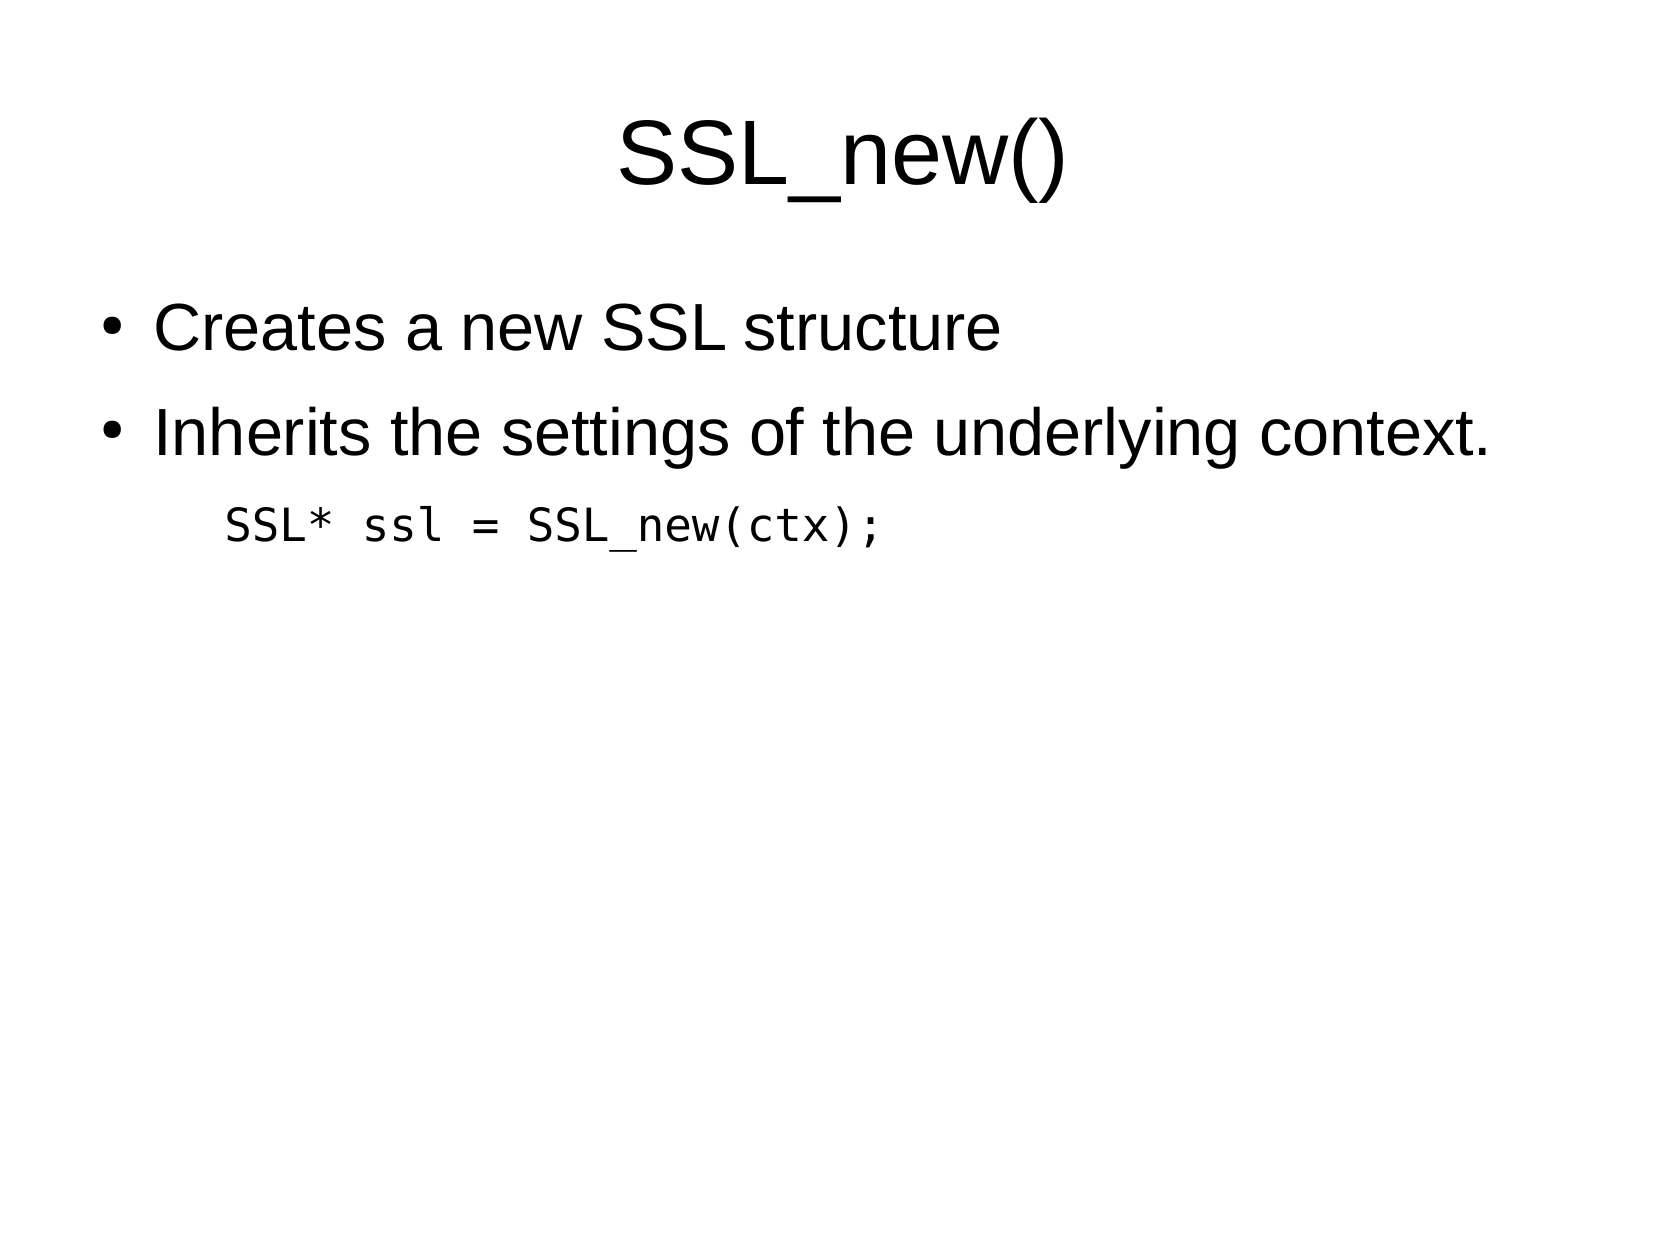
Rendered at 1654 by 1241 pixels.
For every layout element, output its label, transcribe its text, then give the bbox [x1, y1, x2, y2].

list Creates a new SSL structure Inherits the settings of the underlying context. SSL* ssl = SSL_new(ctx); [82, 290, 1571, 1109]
title SSL_new() [82, 56, 1571, 250]
